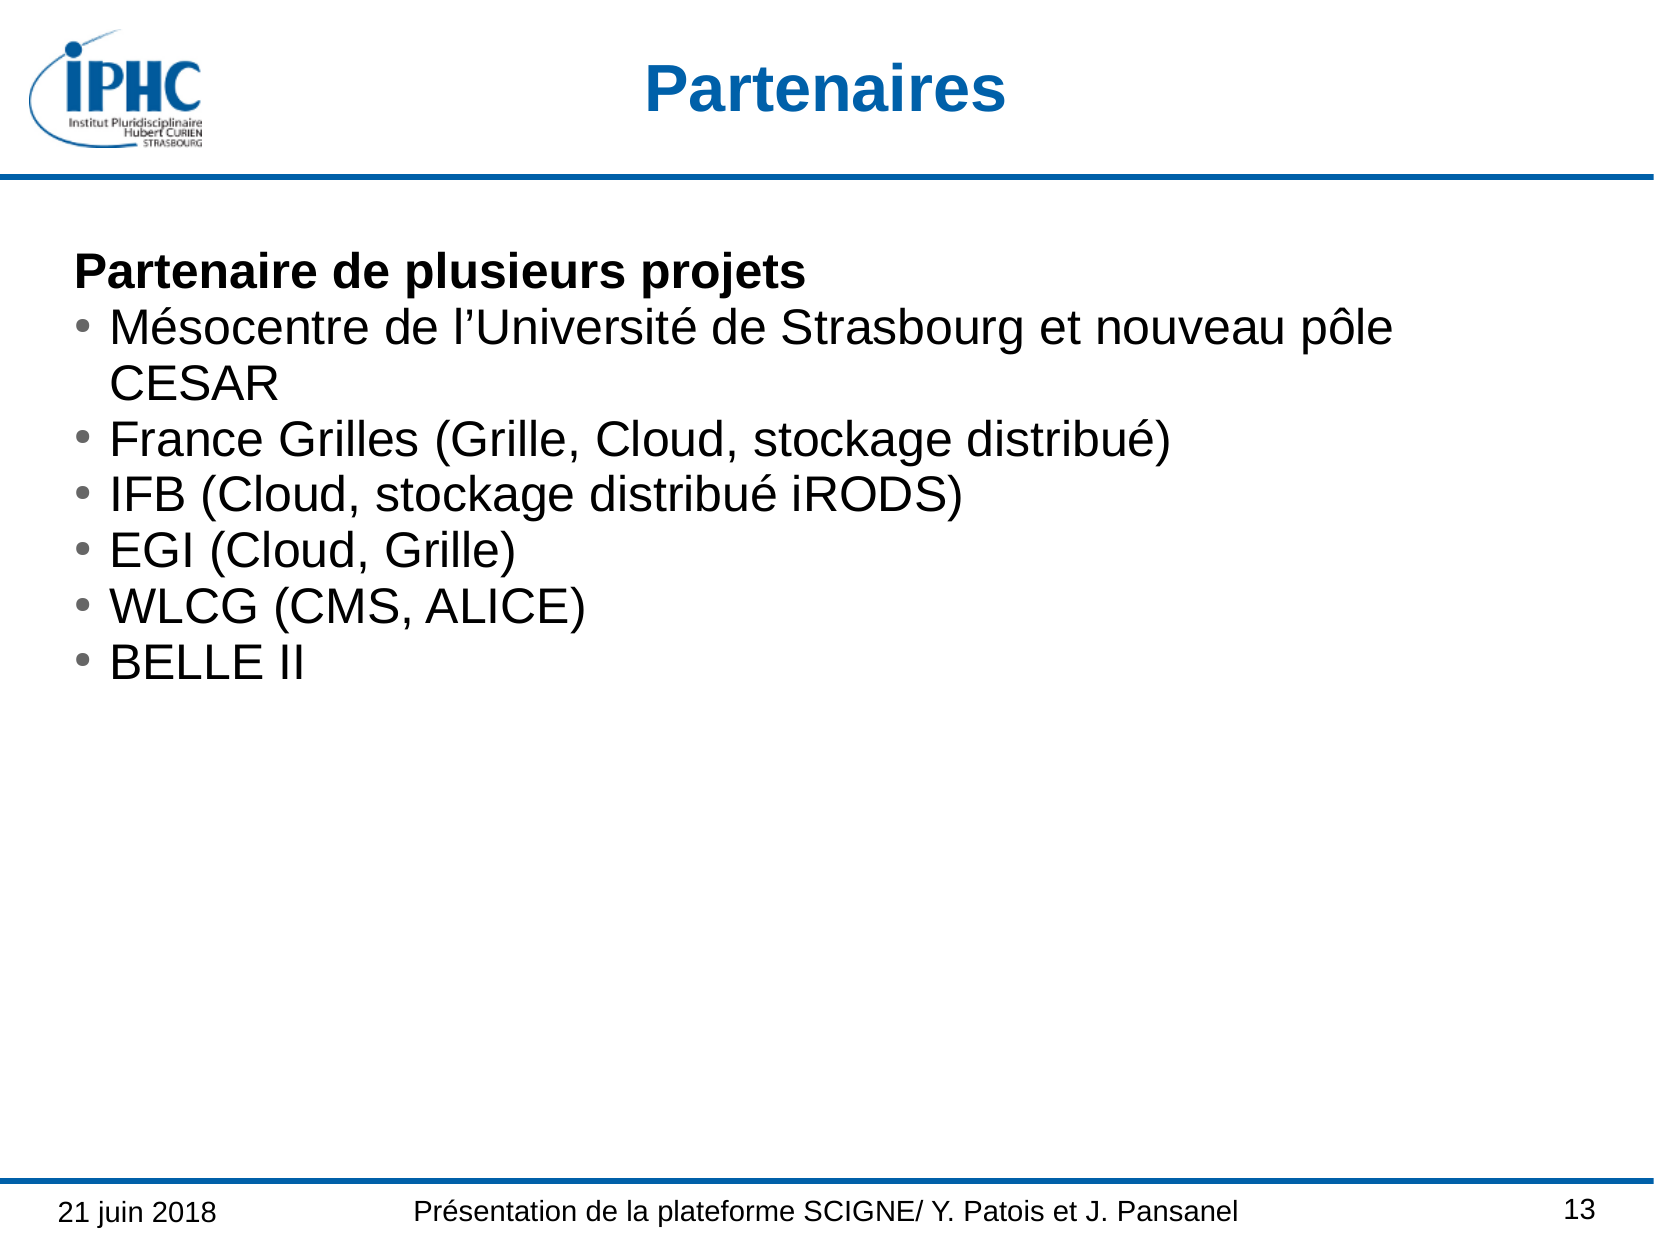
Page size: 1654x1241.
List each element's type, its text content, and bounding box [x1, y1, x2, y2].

text_box Partenaires [629, 43, 1024, 134]
text_box Partenaire de plusieurs projets Mésocentre de l’Université de Strasbourg et nouveau pôle CESAR France Grilles (Grille, Cloud, stockage distribué) IFB (Cloud, stockage distribué iRODS) EGI (Cloud, Grille) WLCG (CMS, ALICE) BELLE II [59, 236, 1595, 860]
picture [29, 29, 202, 148]
